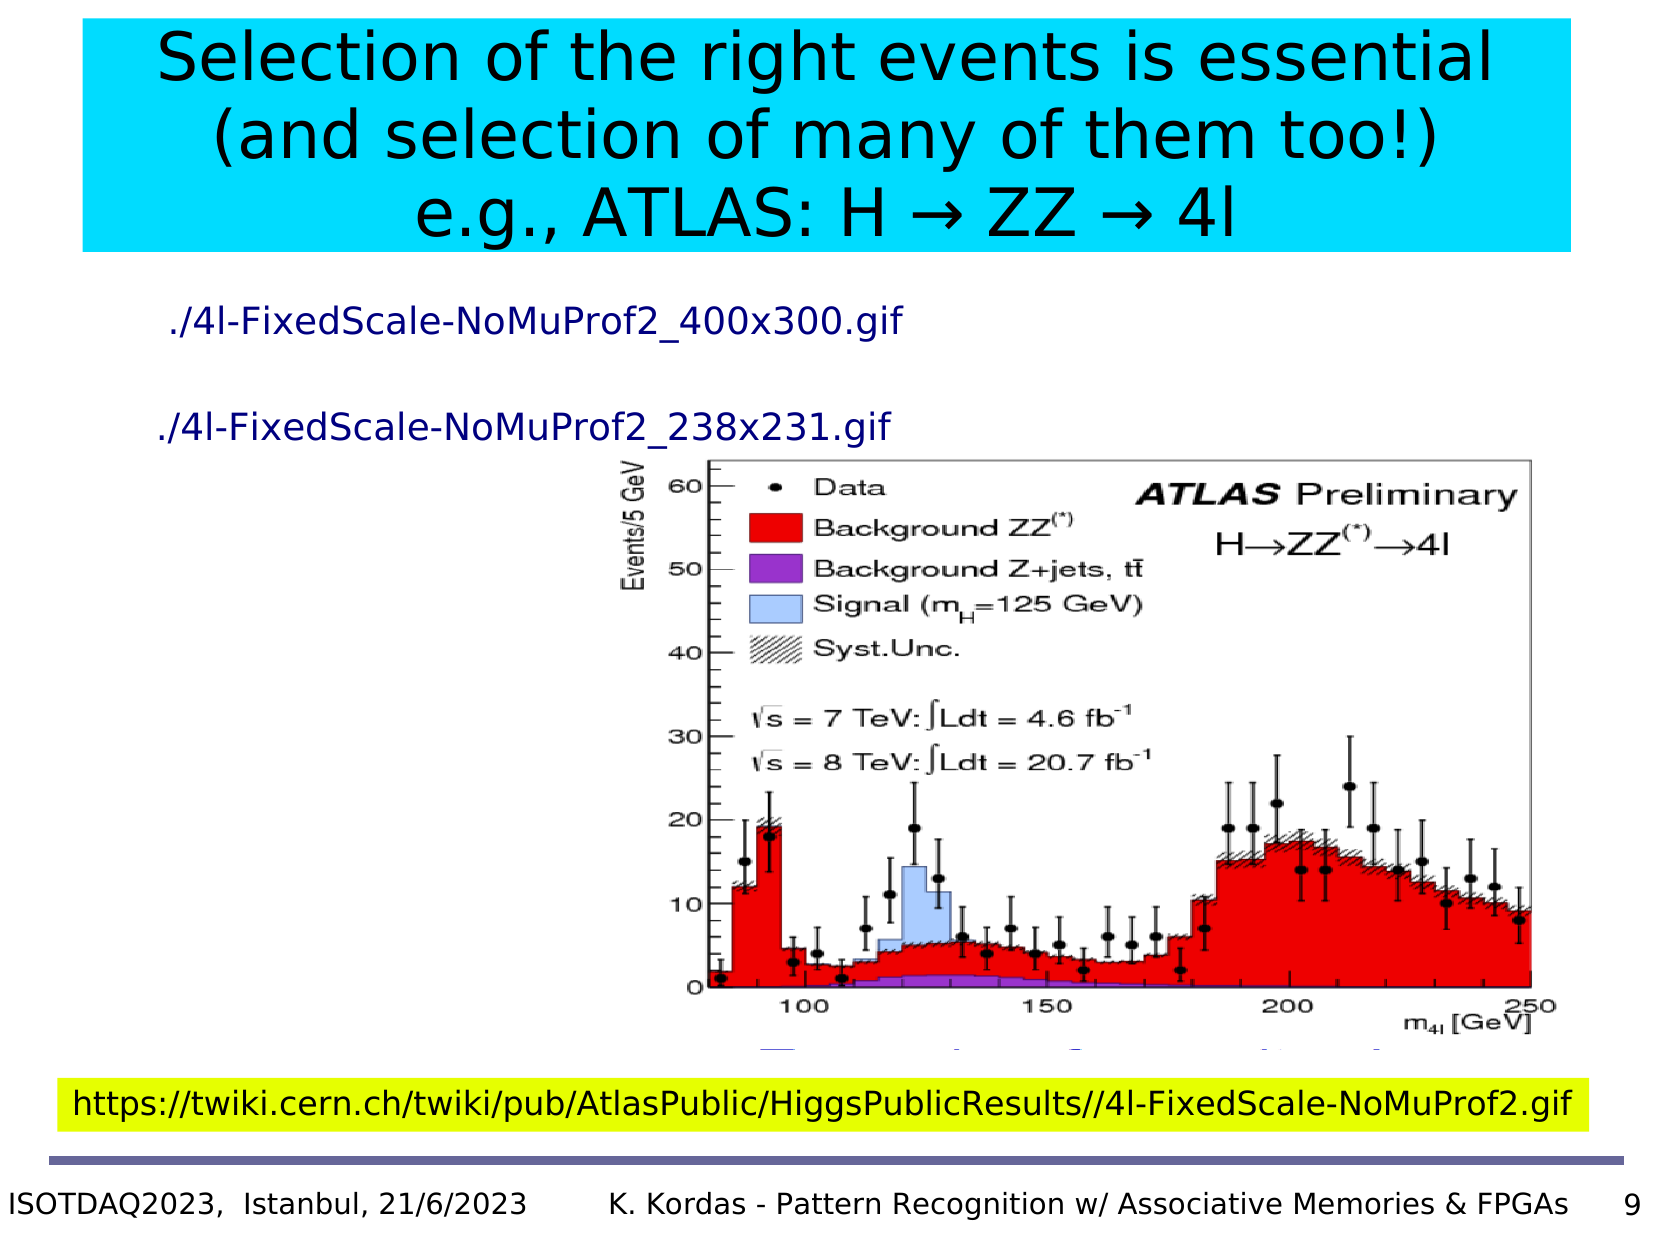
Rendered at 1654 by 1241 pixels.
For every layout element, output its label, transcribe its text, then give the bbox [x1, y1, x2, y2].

picture [600, 449, 1577, 1051]
text_box https://twiki.cern.ch/twiki/pub/AtlasPublic/HiggsPublicResults//4l-FixedScale-NoMuProf2.gif [57, 1077, 1590, 1132]
title Selection of the right events is essential (and selection of many of them too!) e.g., ATLAS: H → ZZ → 4l [82, 18, 1571, 252]
text_box ./4l-FixedScale-NoMuProf2_400x300.gif [152, 291, 1127, 366]
text_box ./4l-FixedScale-NoMuProf2_238x231.gif [141, 398, 1116, 472]
